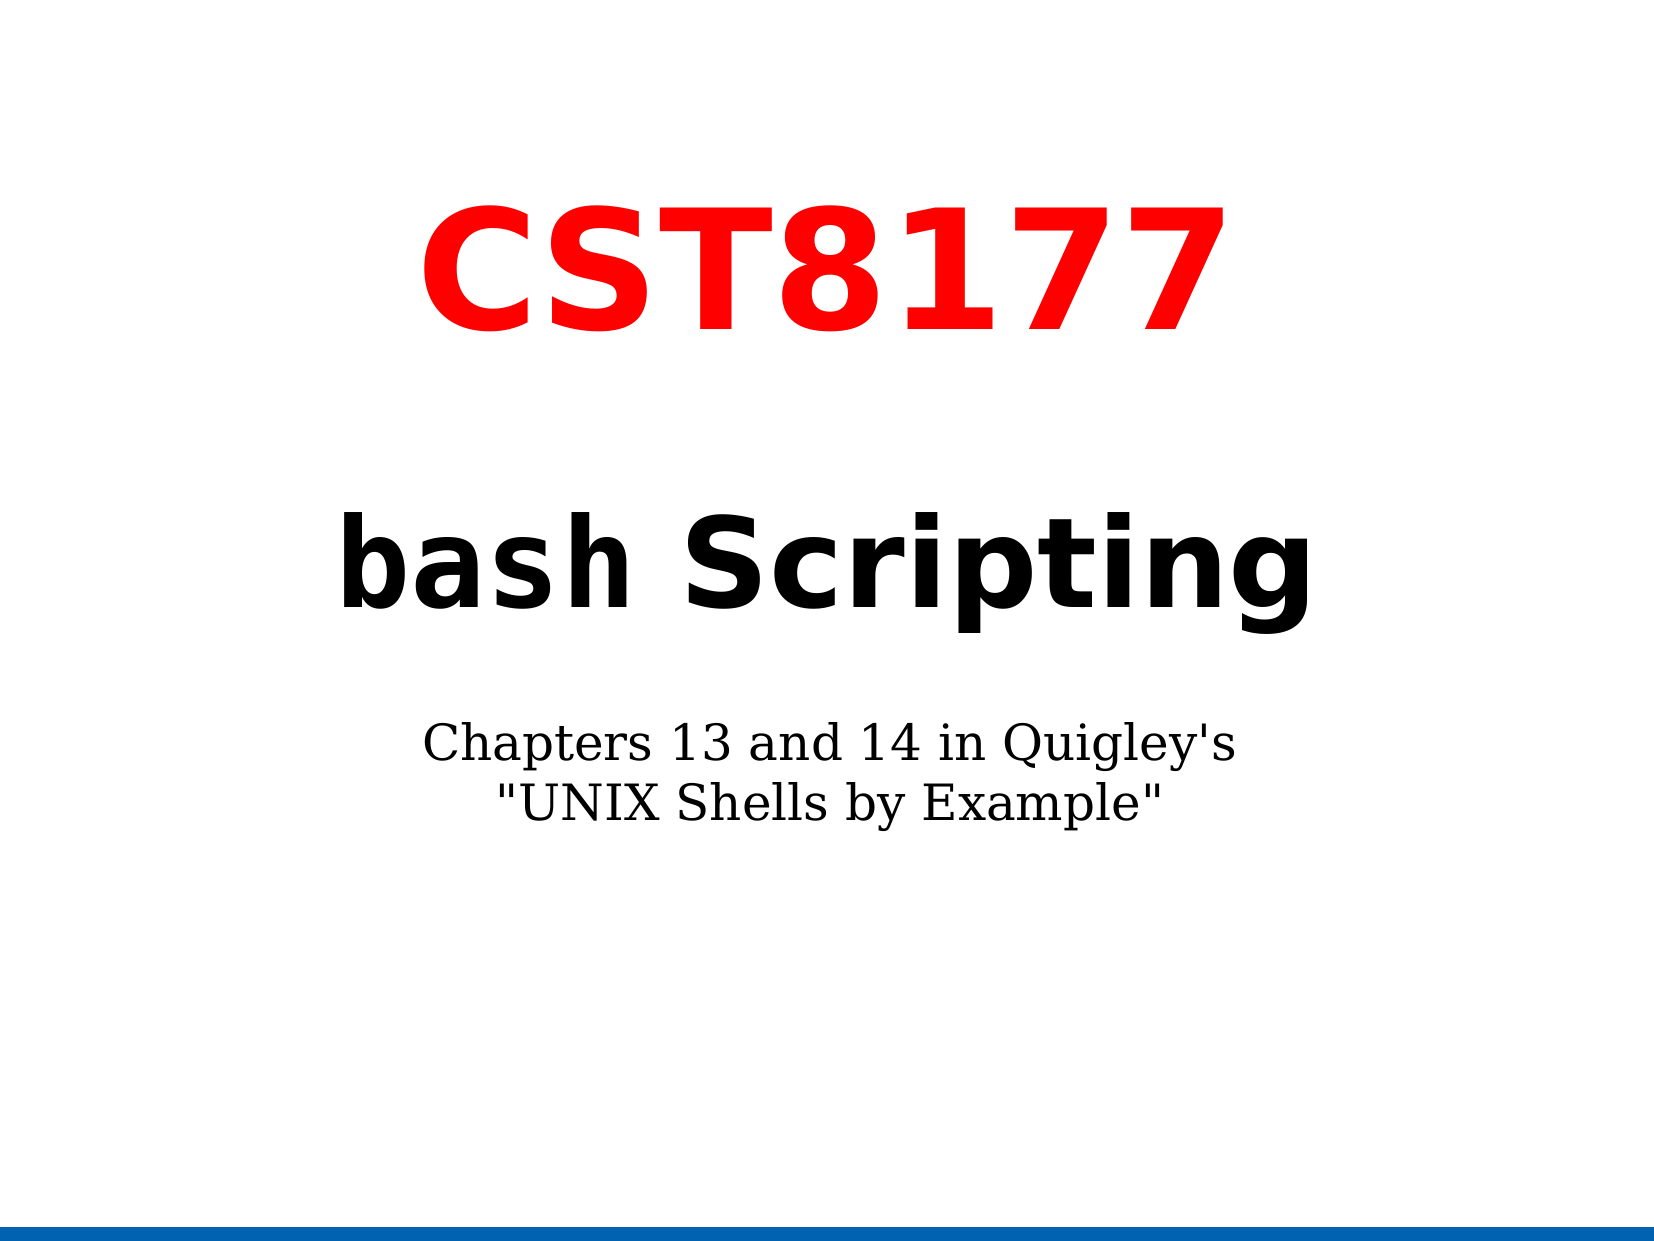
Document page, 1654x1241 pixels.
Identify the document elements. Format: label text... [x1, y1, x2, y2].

title CST8177 bash Scripting [124, 130, 1530, 666]
text_box Chapters 13 and 14 in Quigley's "UNIX Shells by Example" [130, 702, 1530, 1020]
